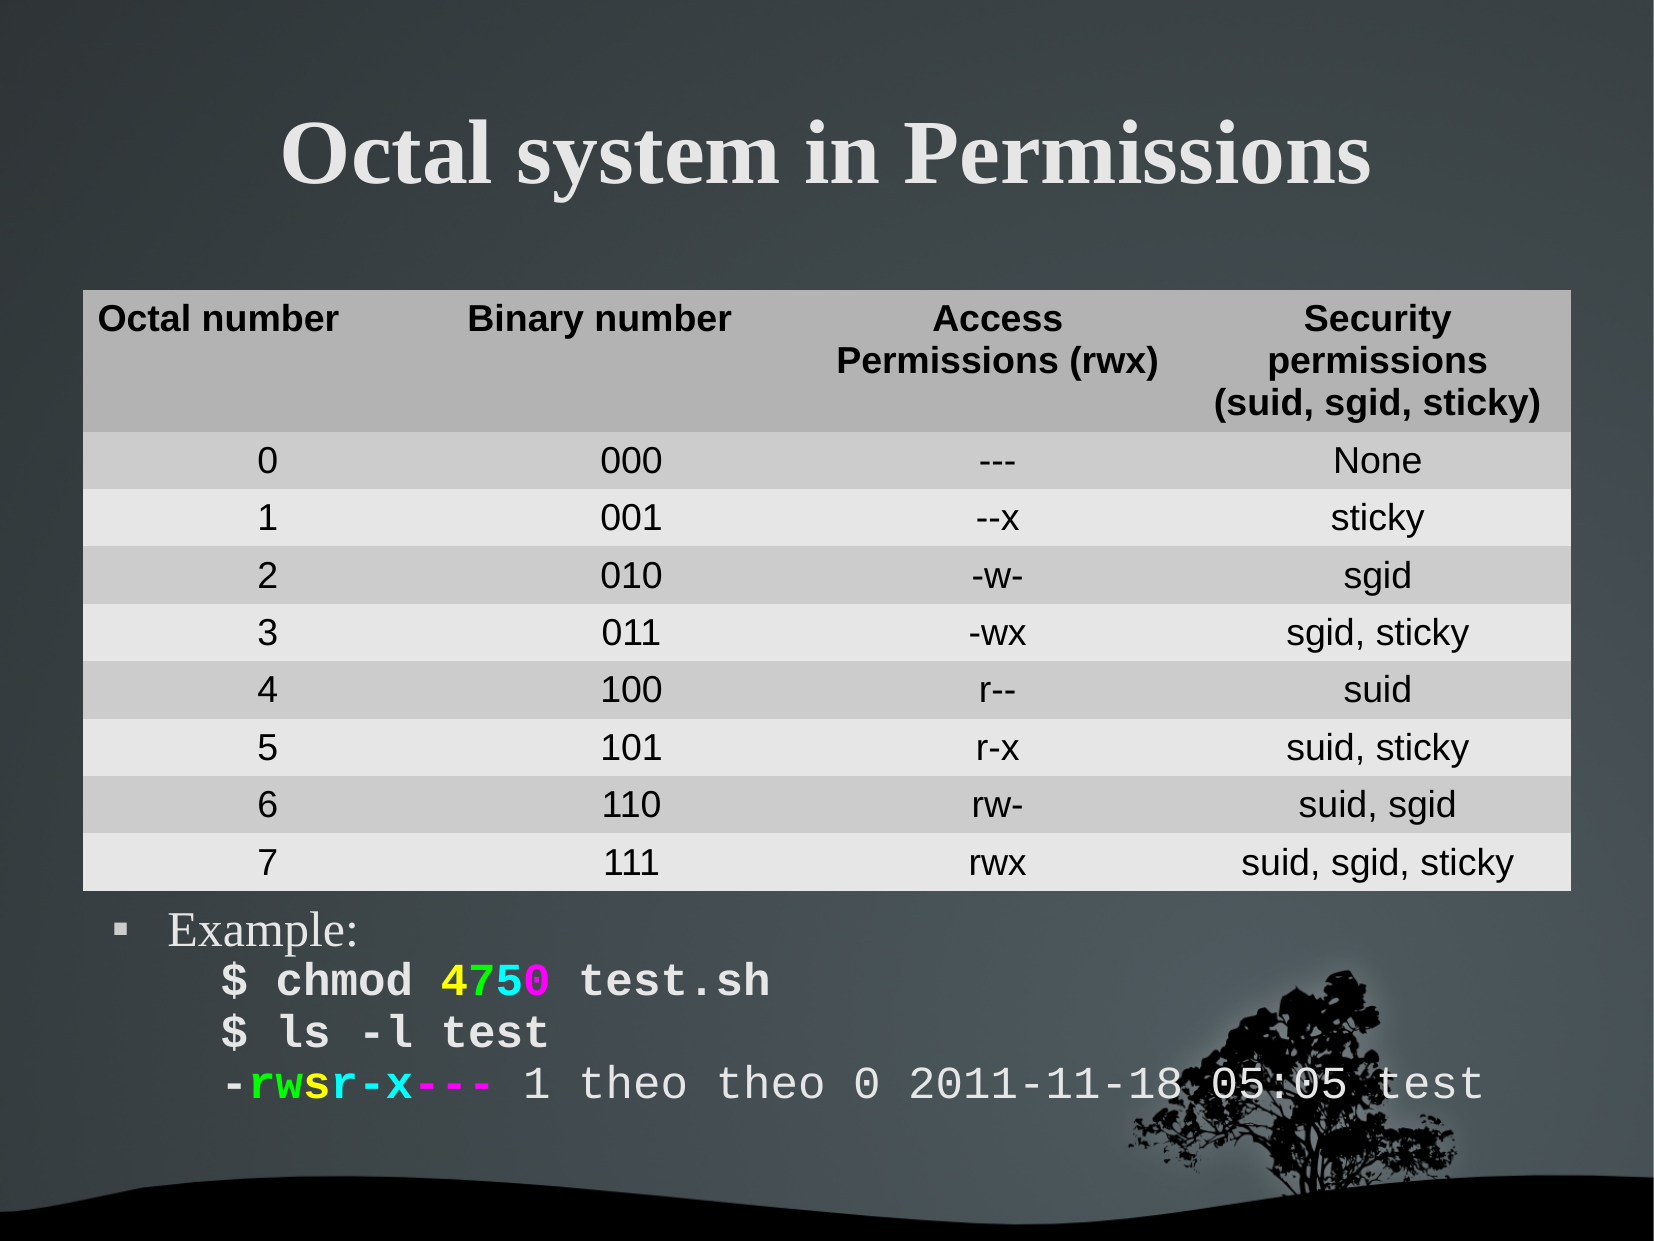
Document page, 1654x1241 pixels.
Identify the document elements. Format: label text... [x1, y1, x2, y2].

table_cell 7 [83, 833, 453, 891]
table_header Octal number [83, 290, 453, 432]
table_header Binary number [453, 290, 811, 432]
table_header Access Permissions (rwx) [811, 290, 1185, 432]
table_cell sticky [1185, 489, 1571, 546]
table_cell 6 [83, 776, 453, 833]
table_cell --x [811, 489, 1185, 546]
table_cell -w- [811, 546, 1185, 604]
table_cell 111 [453, 833, 811, 891]
table_cell 1 [83, 489, 453, 546]
table_cell suid, sgid [1185, 776, 1571, 833]
table_cell None [1185, 432, 1571, 489]
table_cell r-x [811, 719, 1185, 776]
table_cell 110 [453, 776, 811, 833]
picture [0, 0, 1654, 1241]
table_cell 010 [453, 546, 811, 604]
table_cell 4 [83, 661, 453, 719]
table_cell 5 [83, 719, 453, 776]
table_cell 000 [453, 432, 811, 489]
table_cell 011 [453, 604, 811, 661]
table_cell -wx [811, 604, 1185, 661]
title Octal system in Permissions [82, 49, 1571, 257]
list Example: $ chmod 4750 test.sh $ ls -l test -rwsr-x--- 1 theo theo 0 2011-11-18 05:05 test [78, 902, 1568, 1241]
table_cell suid, sticky [1185, 719, 1571, 776]
table_cell rw- [811, 776, 1185, 833]
table_cell 2 [83, 546, 453, 604]
table_cell rwx [811, 833, 1185, 891]
table_cell 100 [453, 661, 811, 719]
table_cell 0 [83, 432, 453, 489]
table_cell suid [1185, 661, 1571, 719]
table_header Security permissions (suid, sgid, sticky) [1185, 290, 1571, 432]
table_cell r-- [811, 661, 1185, 719]
table_cell --- [811, 432, 1185, 489]
table_cell 101 [453, 719, 811, 776]
table_cell sgid, sticky [1185, 604, 1571, 661]
table_cell sgid [1185, 546, 1571, 604]
table_cell 001 [453, 489, 811, 546]
table_cell suid, sgid, sticky [1185, 833, 1571, 891]
table_cell 3 [83, 604, 453, 661]
